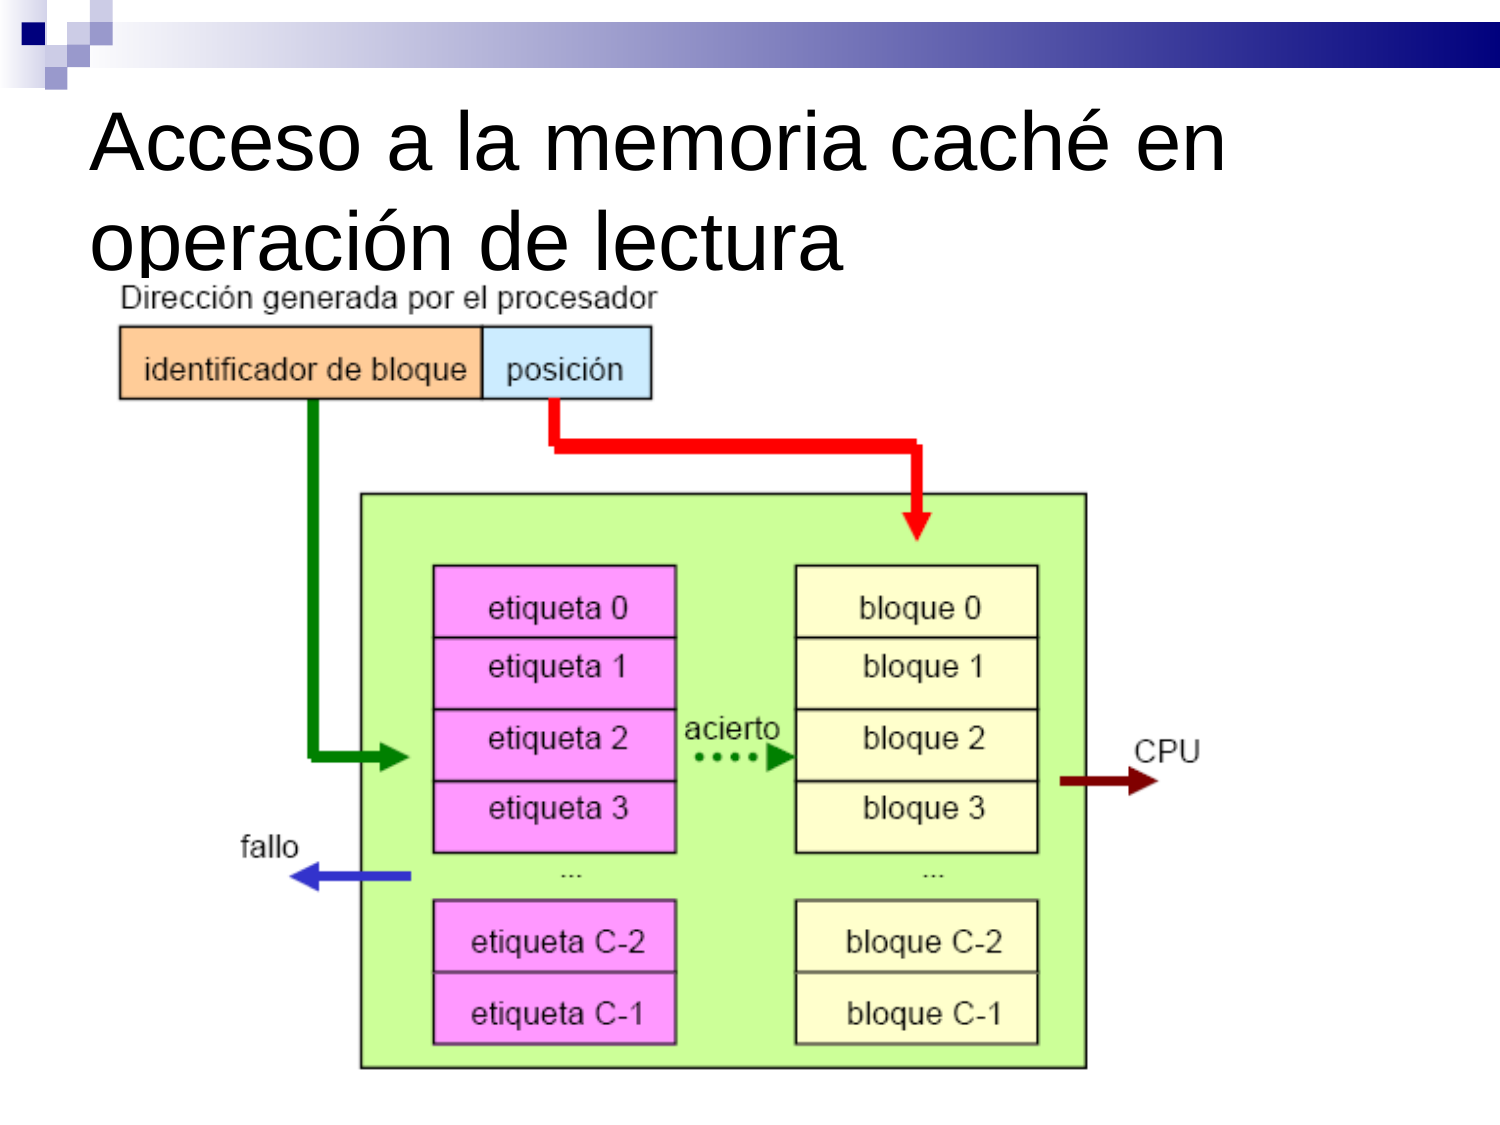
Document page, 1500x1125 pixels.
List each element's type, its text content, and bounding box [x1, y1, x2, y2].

picture [100, 278, 1223, 1089]
title Acceso a la memoria caché en operación de lectura [75, 75, 1426, 301]
